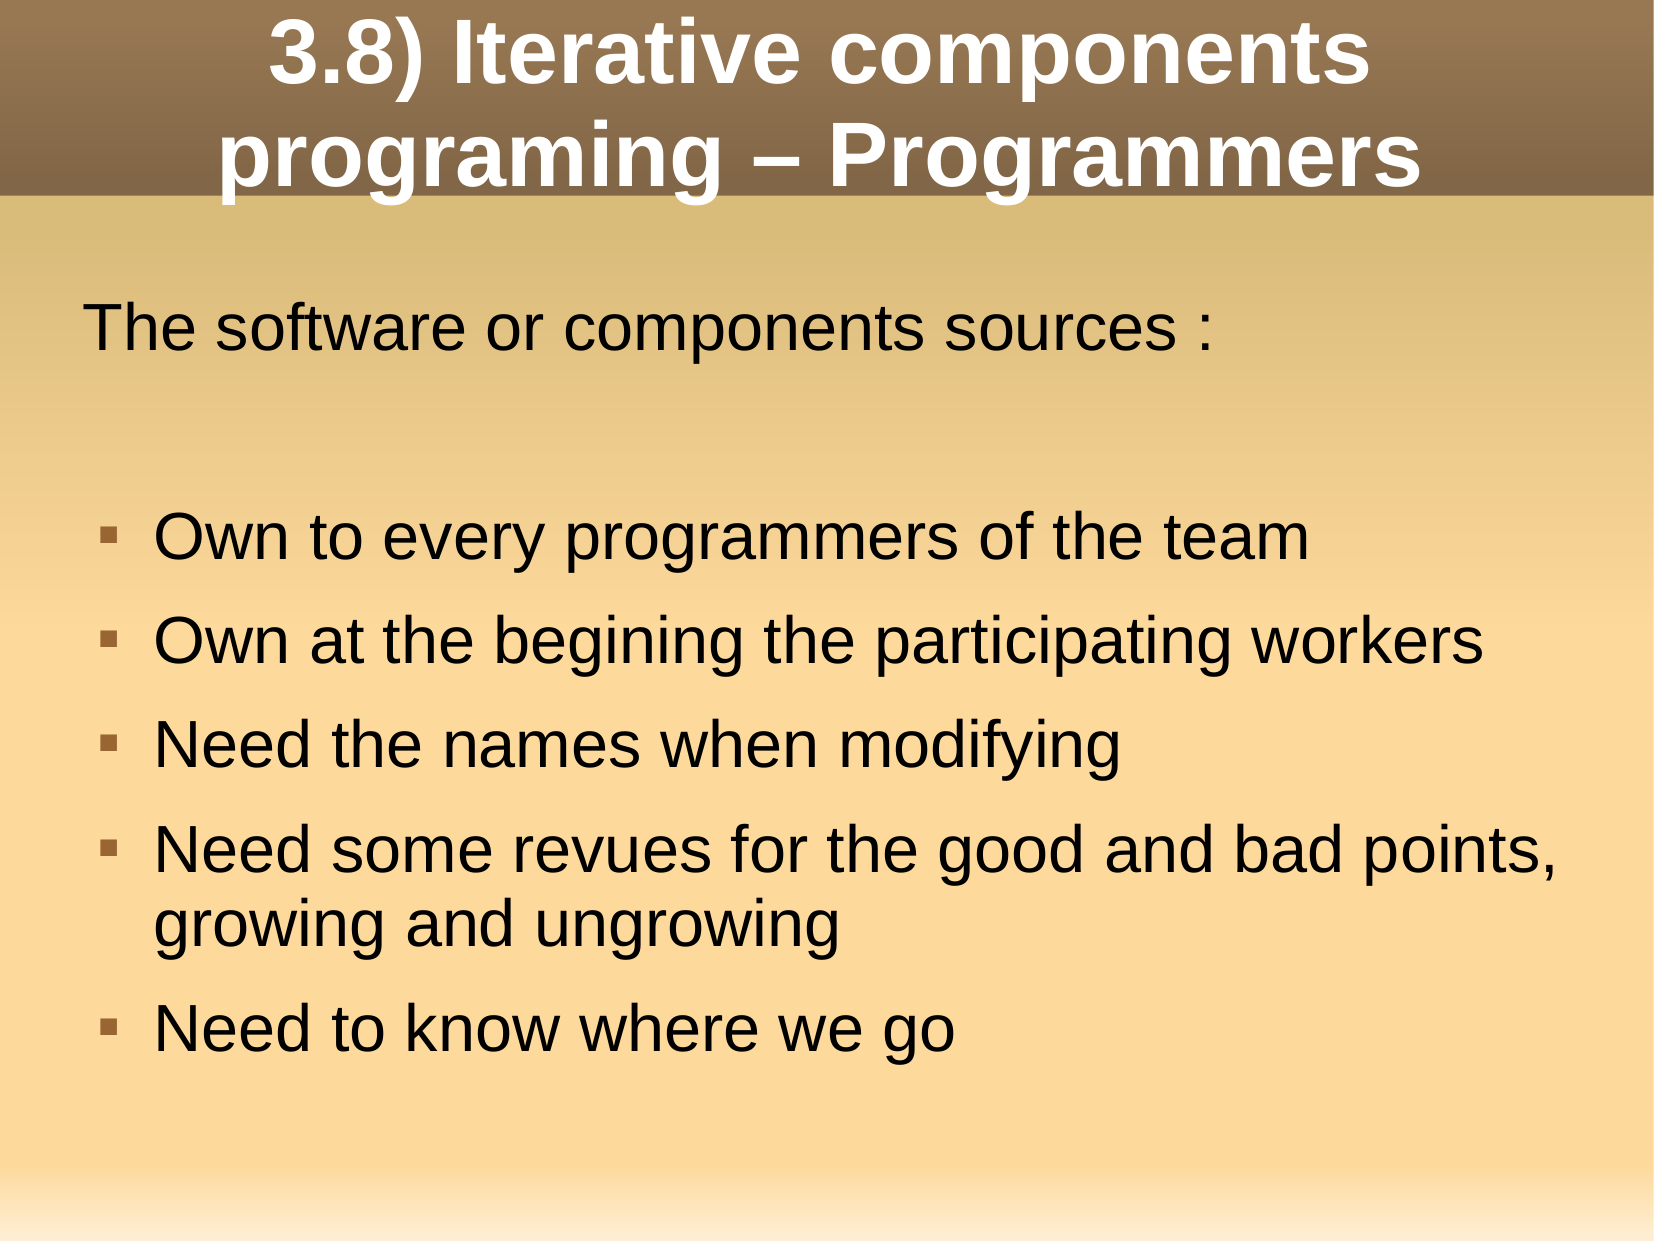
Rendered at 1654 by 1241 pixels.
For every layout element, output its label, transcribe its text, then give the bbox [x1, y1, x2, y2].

list The software or components sources : Own to every programmers of the team Own at the begining the participating workers Need the names when modifying Need some revues for the good and bad points, growing and ungrowing Need to know where we go [82, 290, 1571, 1094]
title 3.8) Iterative components programing – Programmers [76, 1, 1565, 207]
picture [0, 0, 1654, 1241]
